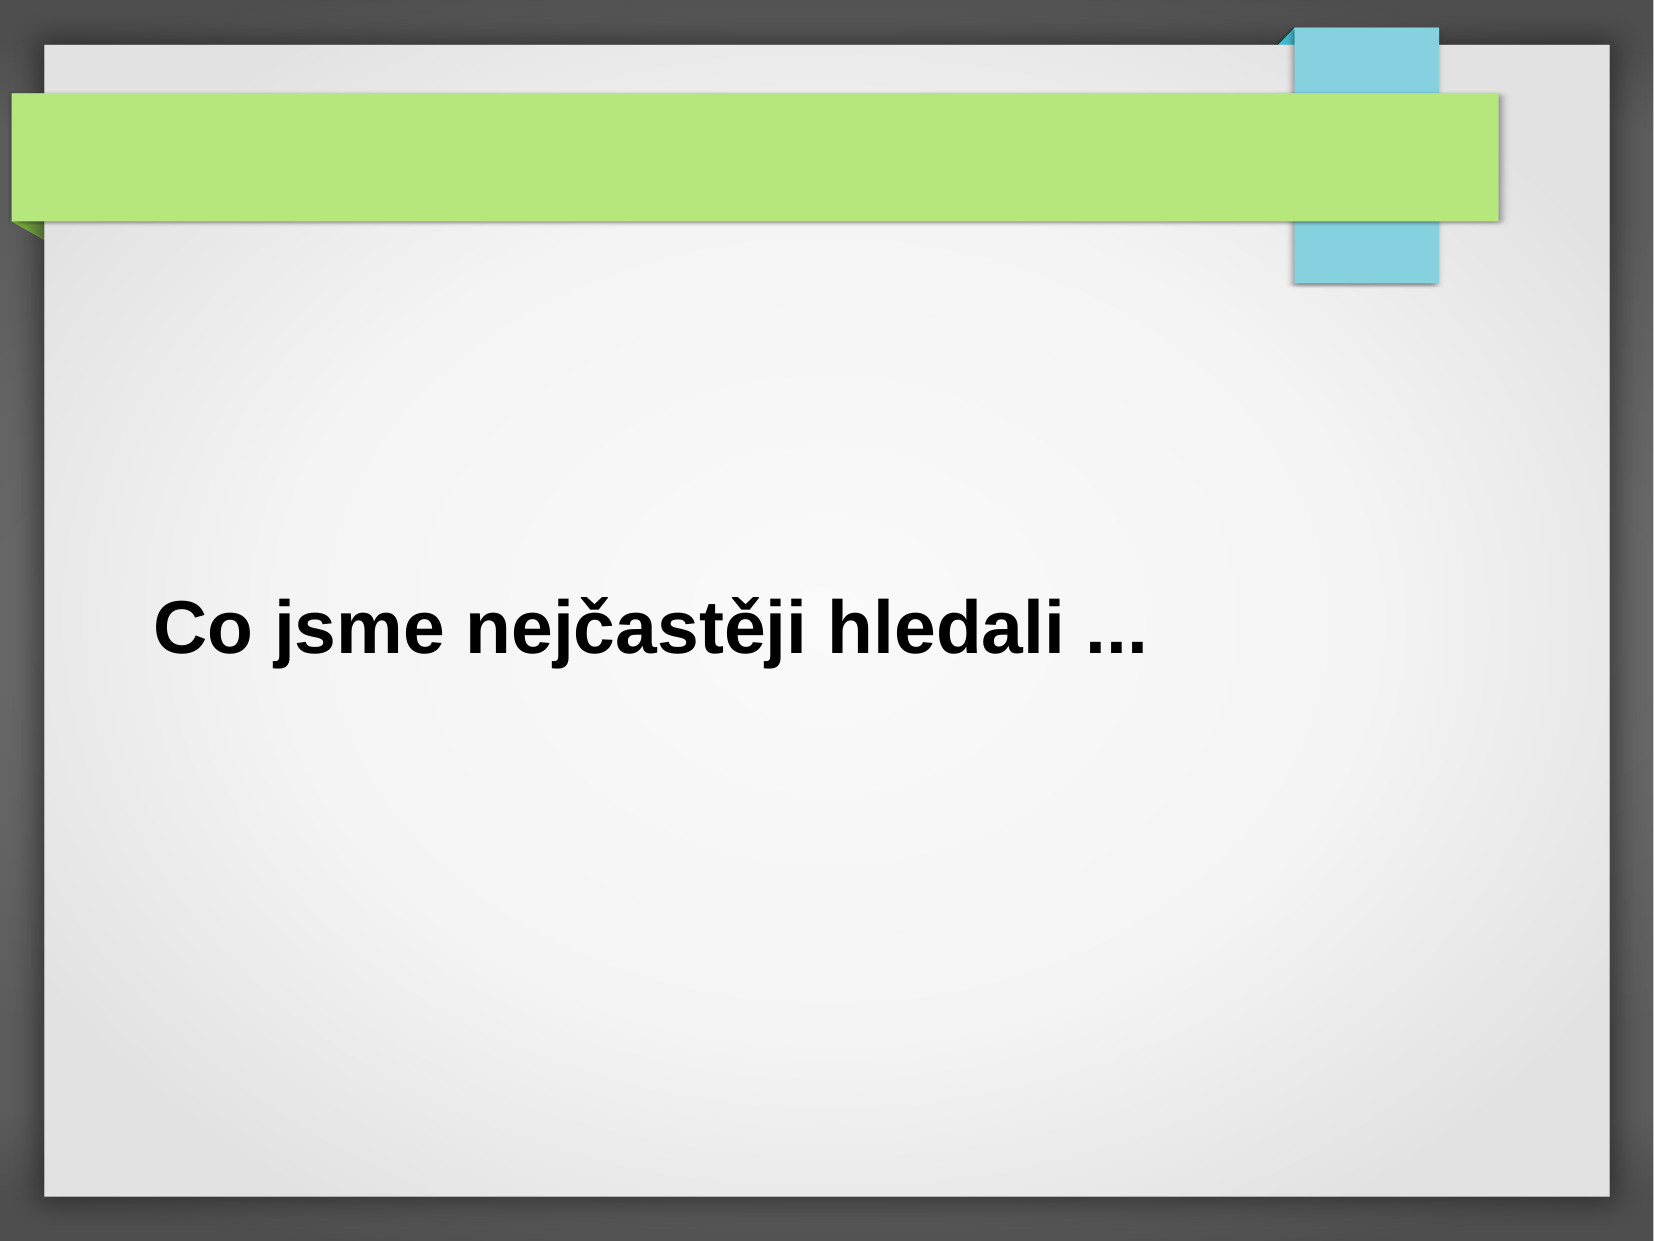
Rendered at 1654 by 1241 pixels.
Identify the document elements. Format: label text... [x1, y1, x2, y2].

list Co jsme nejčastěji hledali ... [82, 343, 1538, 1063]
picture [0, 0, 1654, 1241]
